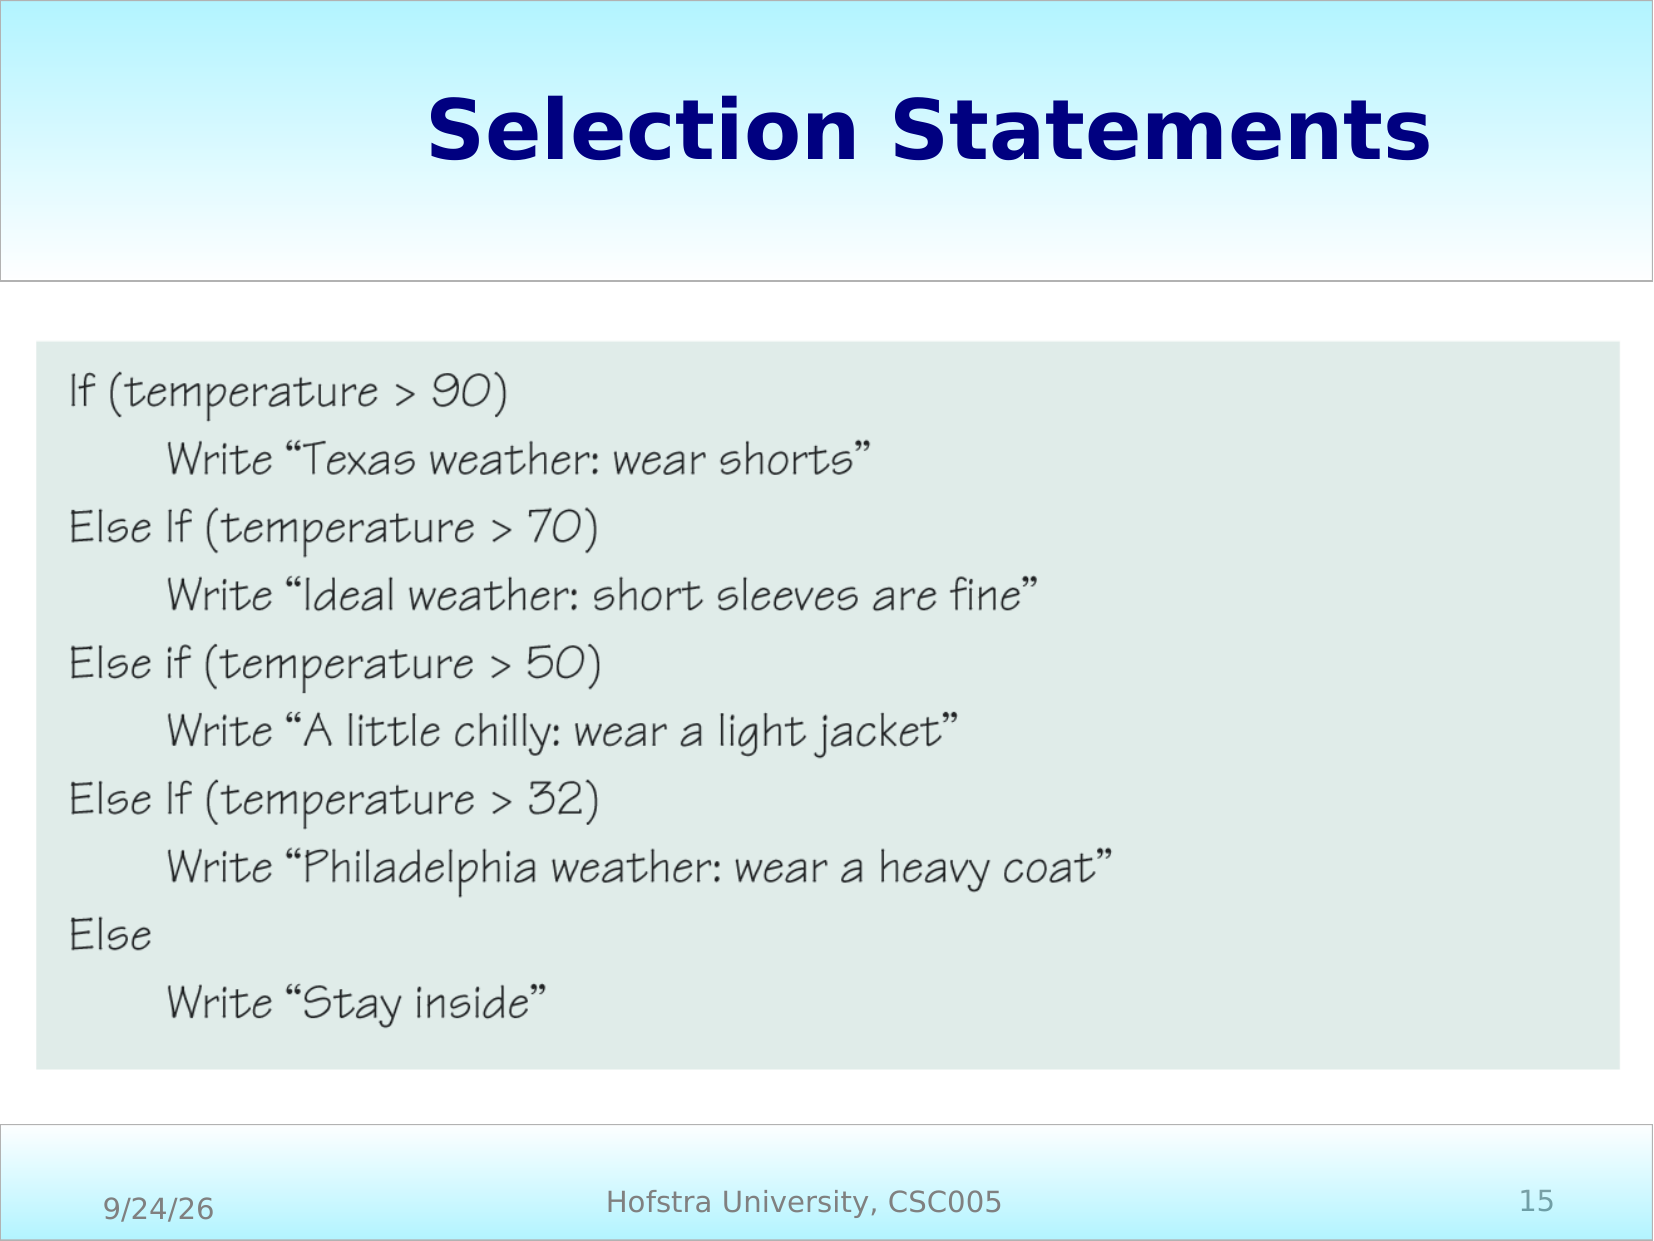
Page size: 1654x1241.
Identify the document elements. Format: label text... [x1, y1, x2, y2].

picture [0, 303, 1653, 1101]
title Selection Statements [247, 27, 1612, 235]
